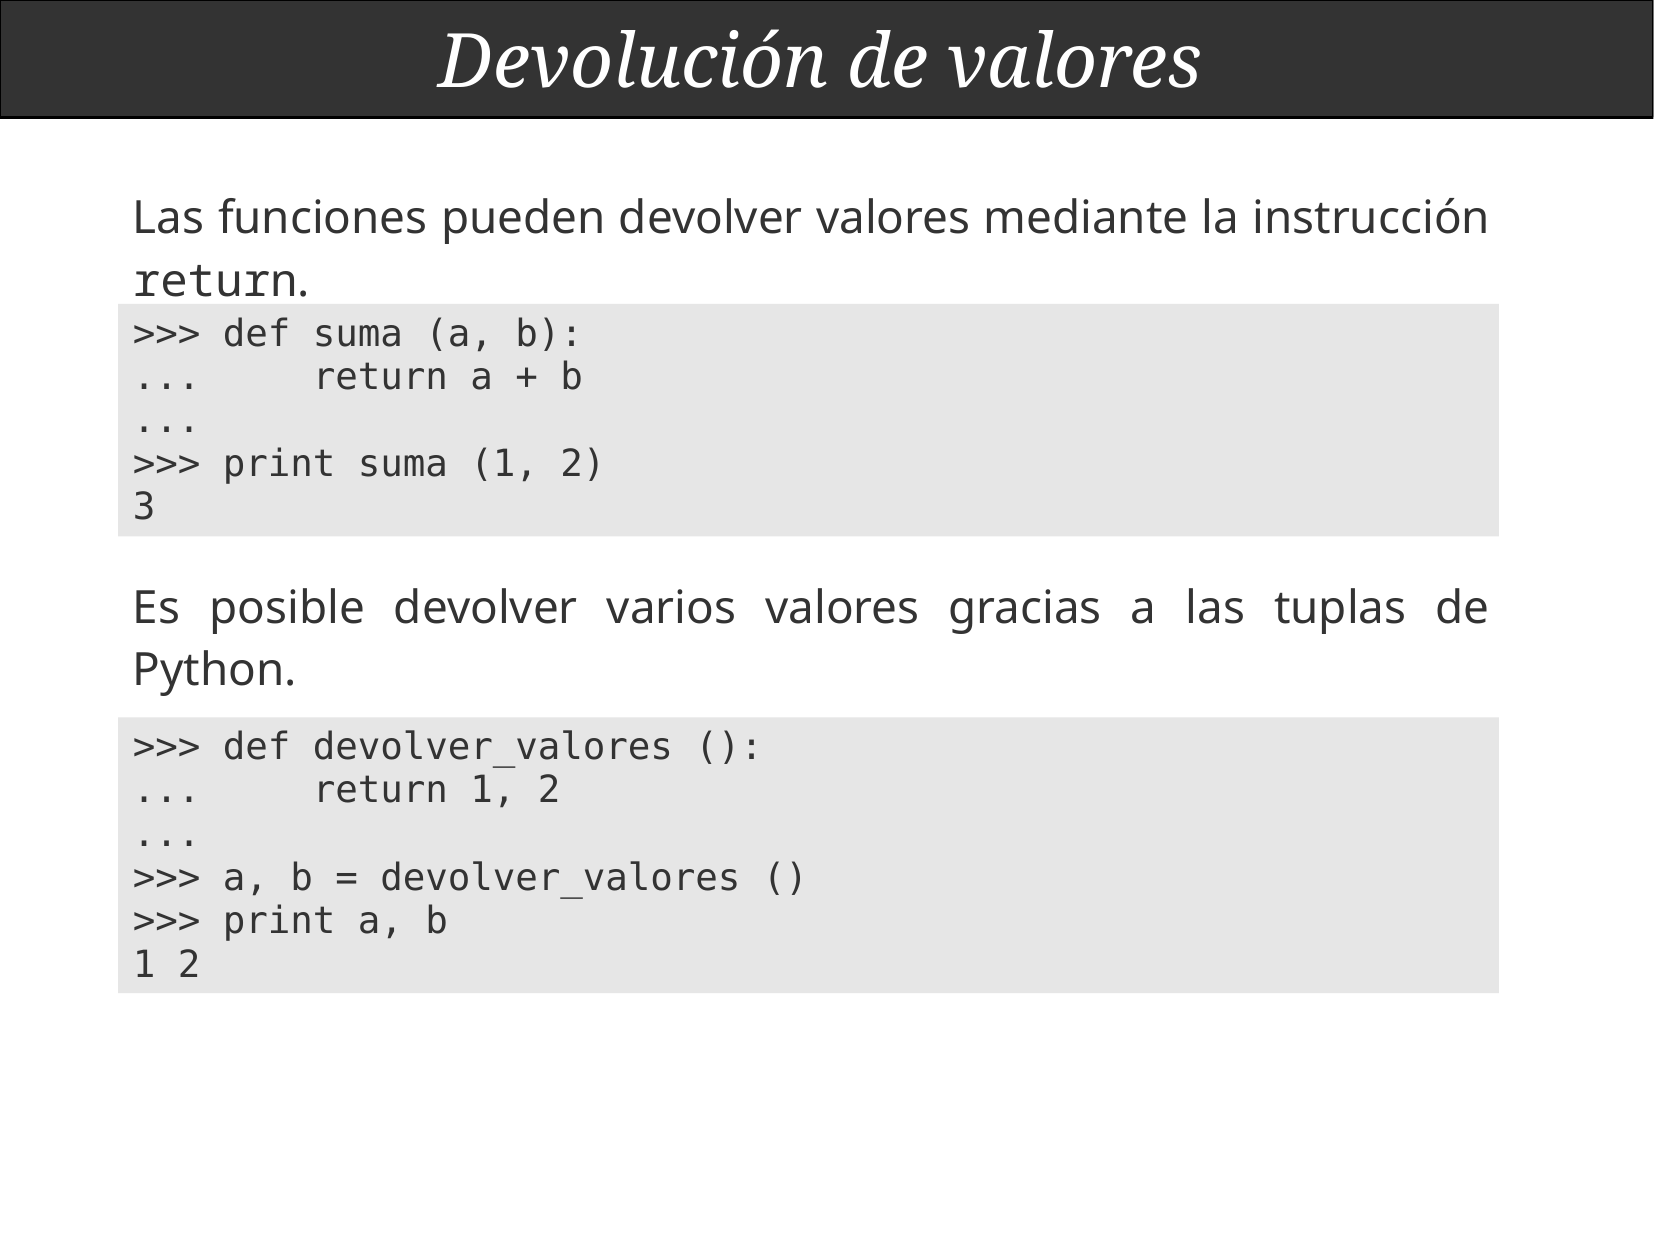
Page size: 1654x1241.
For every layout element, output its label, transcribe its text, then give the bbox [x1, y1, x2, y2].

text_box Devolución de valores [0, 0, 1654, 101]
text_box Es posible devolver varios valores gracias a las tuplas de Python. [118, 566, 1506, 689]
text_box >>> def suma (a, b): ... return a + b ... >>> print suma (1, 2) 3 [118, 303, 1499, 537]
text_box Las funciones pueden devolver valores mediante la instrucción return. [118, 177, 1506, 299]
text_box >>> def devolver_valores (): ... return 1, 2 ... >>> a, b = devolver_valores () >>> print a, b 1 2 [118, 717, 1499, 994]
